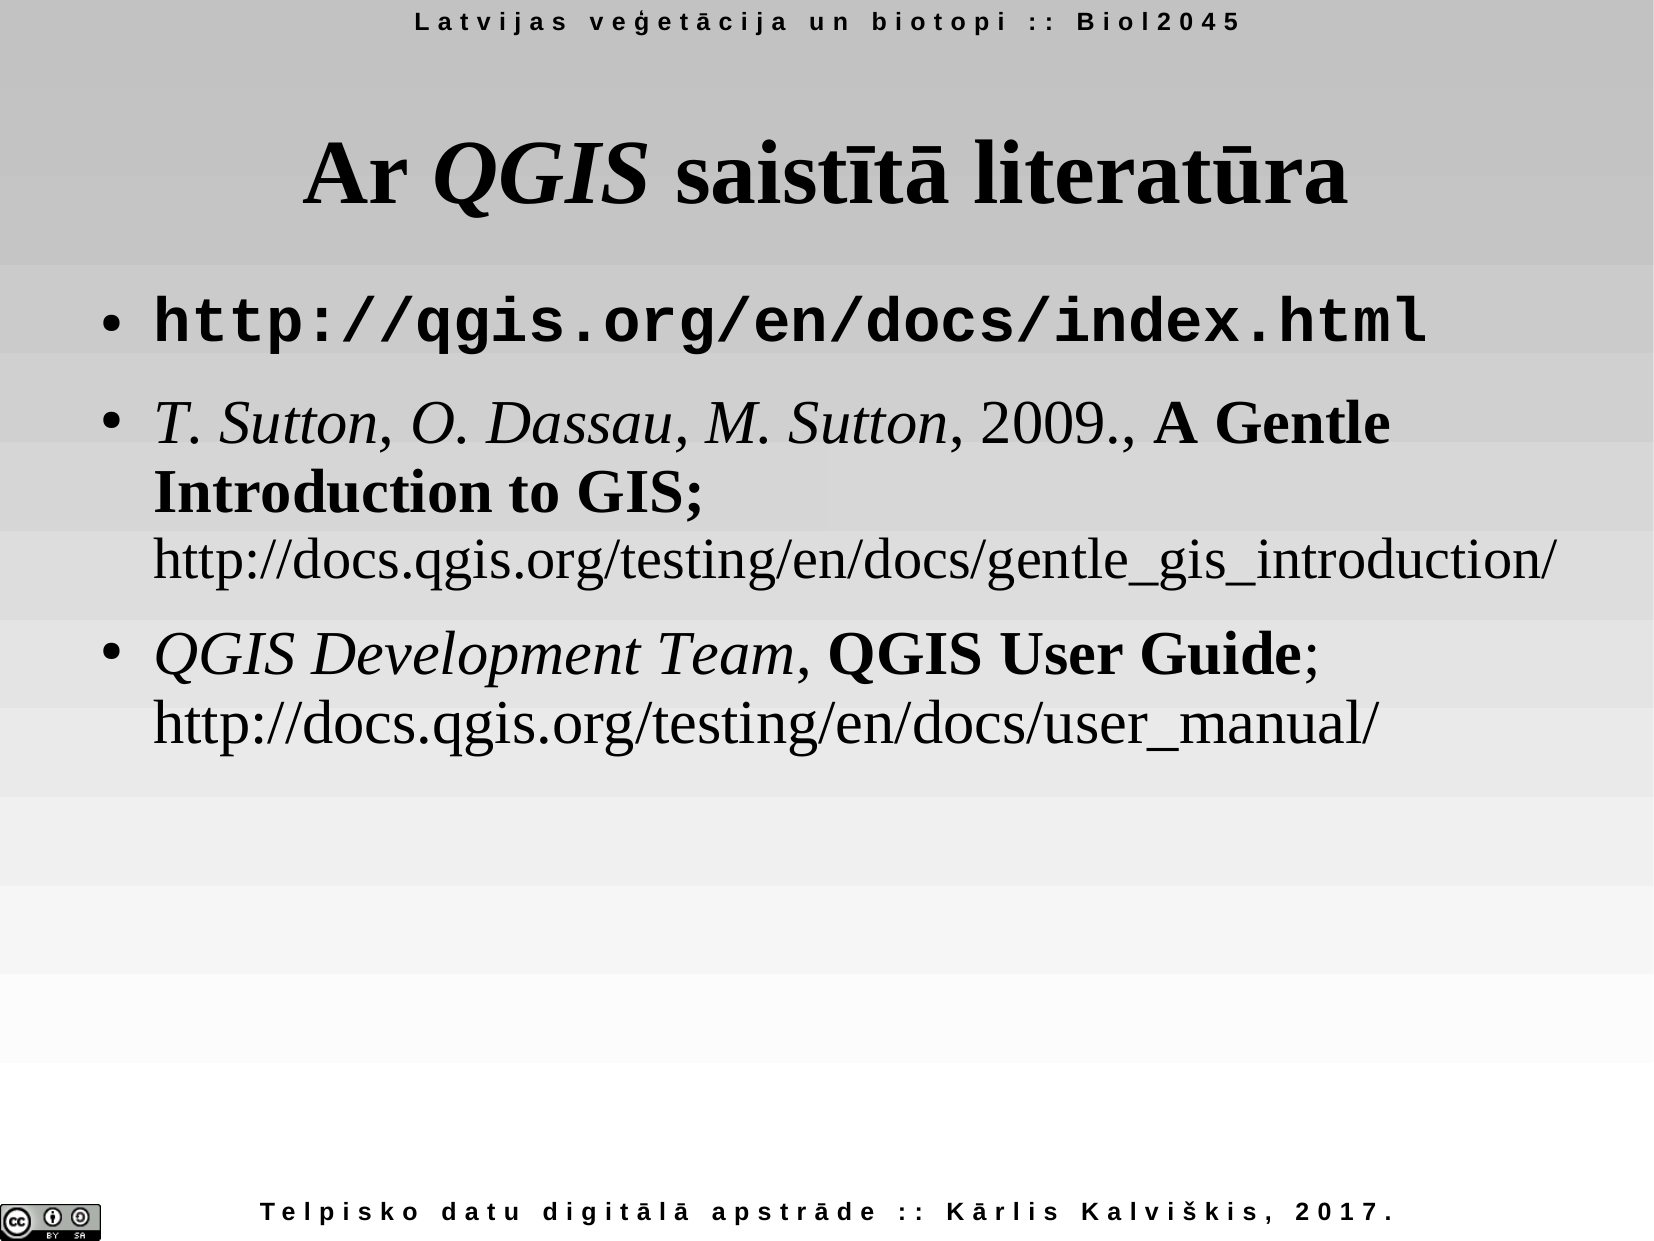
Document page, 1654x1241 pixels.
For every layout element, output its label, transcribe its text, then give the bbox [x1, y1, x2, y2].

title Ar QGIS saistītā literatūra [29, 49, 1625, 296]
list http://qgis.org/en/docs/index.html T. Sutton, O. Dassau, M. Sutton, 2009., A Gentle Introduction to GIS; http://docs.qgis.org/testing/en/docs/gentle_gis_introduction/ QGIS Development Team, QGIS User Guide; http://docs.qgis.org/testing/en/docs/user_manual/ [82, 289, 1571, 1113]
picture [0, 0, 1654, 1241]
